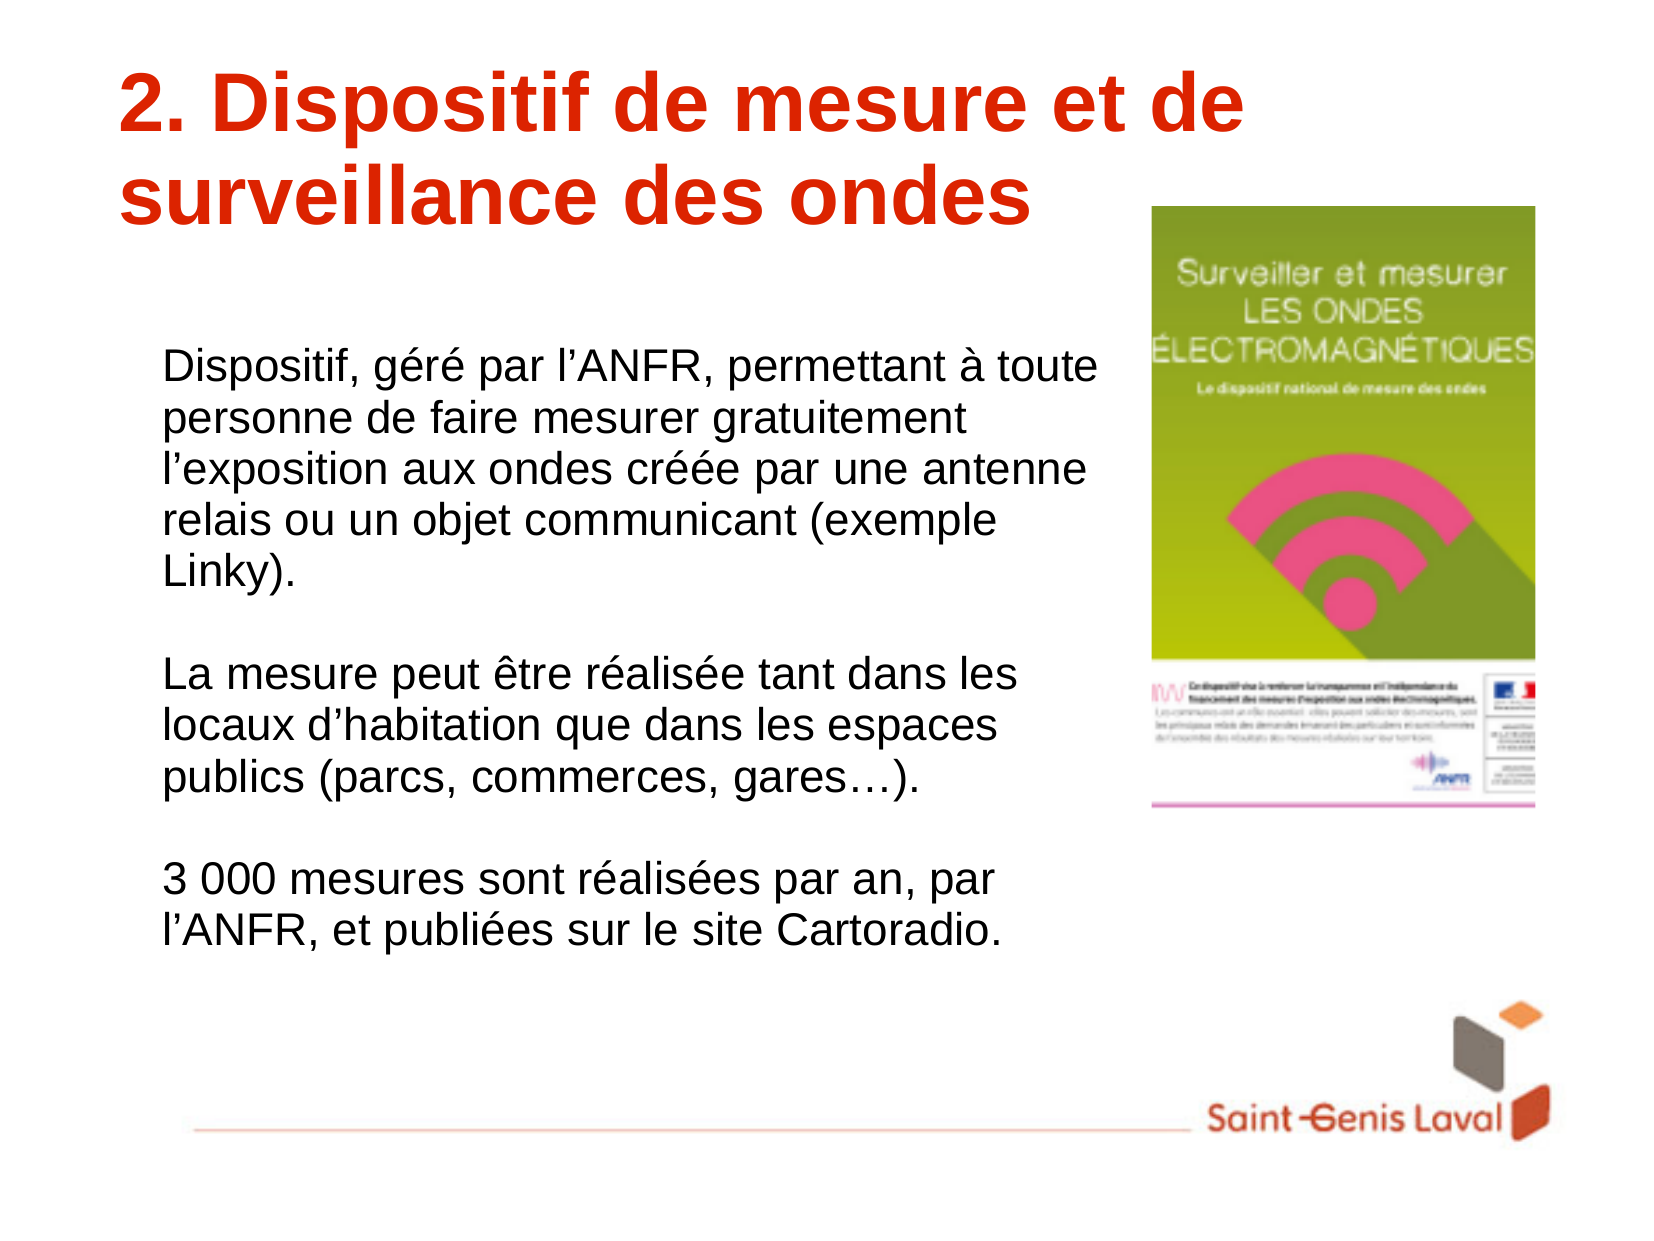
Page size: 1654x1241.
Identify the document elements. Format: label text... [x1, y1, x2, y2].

text_box 2. Dispositif de mesure et de surveillance des ondes [118, 55, 1536, 243]
text_box Dispositif, géré par l’ANFR, permettant à toute personne de faire mesurer gratuitement l’exposition aux ondes créée par une antenne relais ou un objet communicant (exemple Linky). La mesure peut être réalisée tant dans les locaux d’habitation que dans les espaces publics (parcs, commerces, gares…). 3 000 mesures sont réalisées par an, par l’ANFR, et publiées sur le site Cartoradio. [147, 291, 1152, 1047]
picture [0, 0, 1654, 1241]
